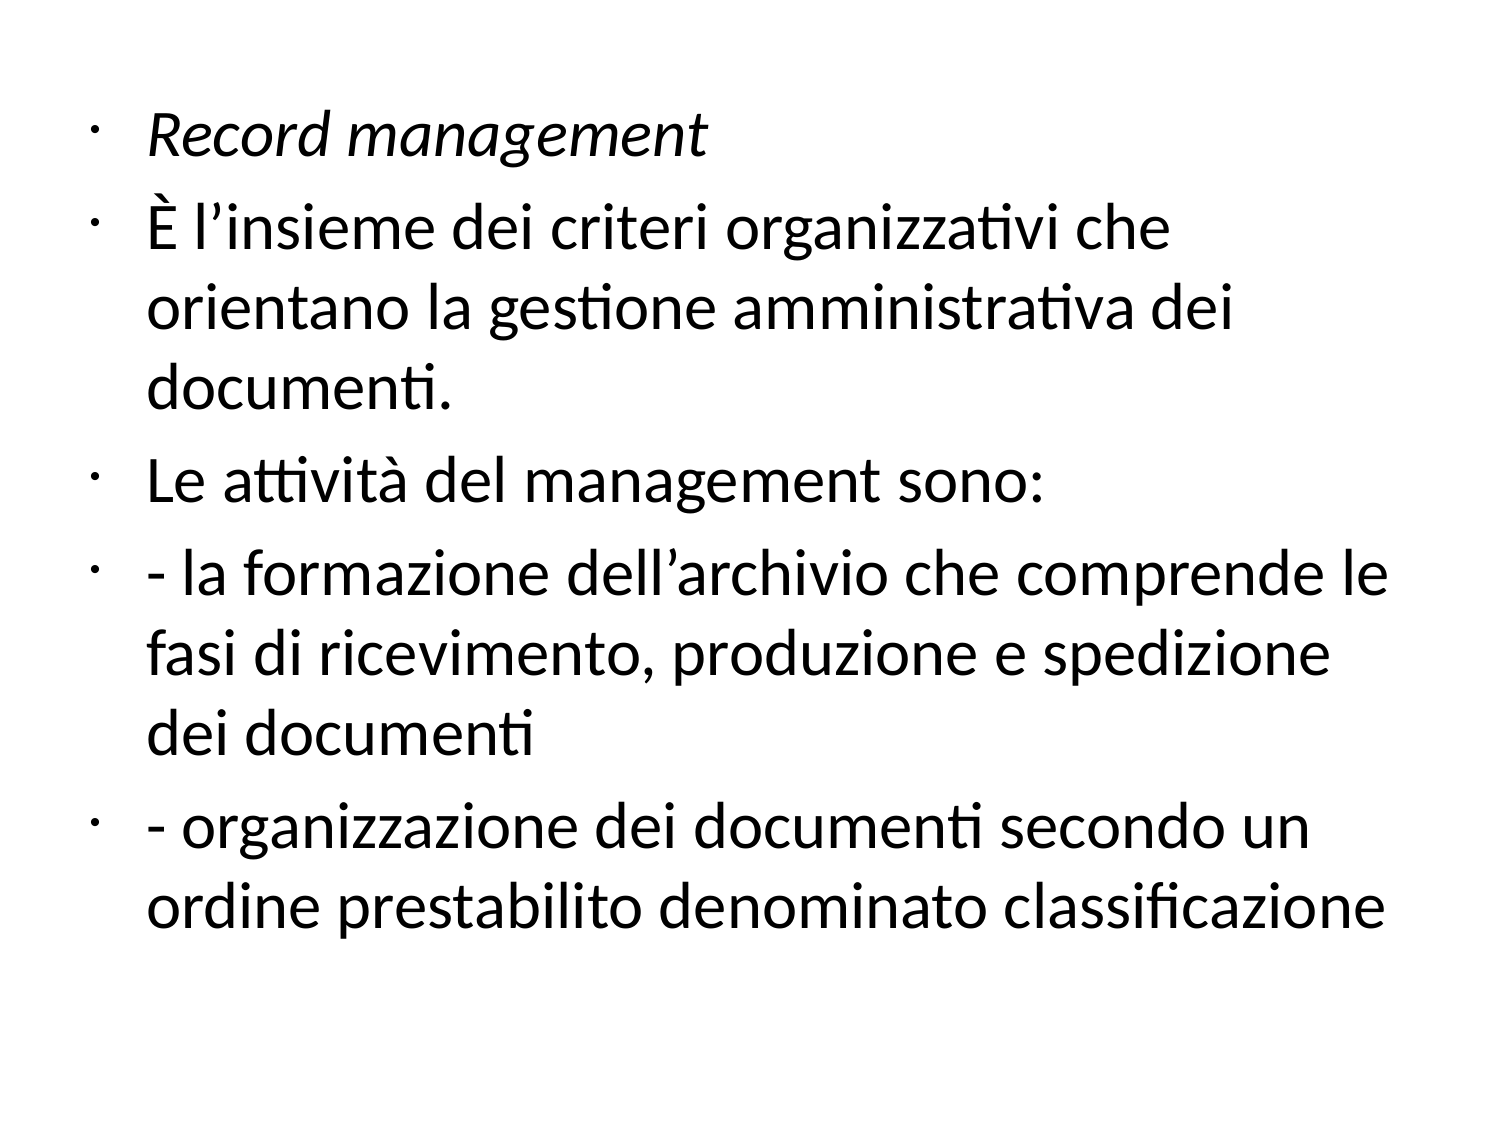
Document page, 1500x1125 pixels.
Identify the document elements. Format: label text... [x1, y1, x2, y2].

list Record management È l’insieme dei criteri organizzativi che orientano la gestione amministrativa dei documenti. Le attività del management sono: - la formazione dell’archivio che comprende le fasi di ricevimento, produzione e spedizione dei documenti - organizzazione dei documenti secondo un ordine prestabilito denominato classificazione [75, 82, 1425, 1005]
